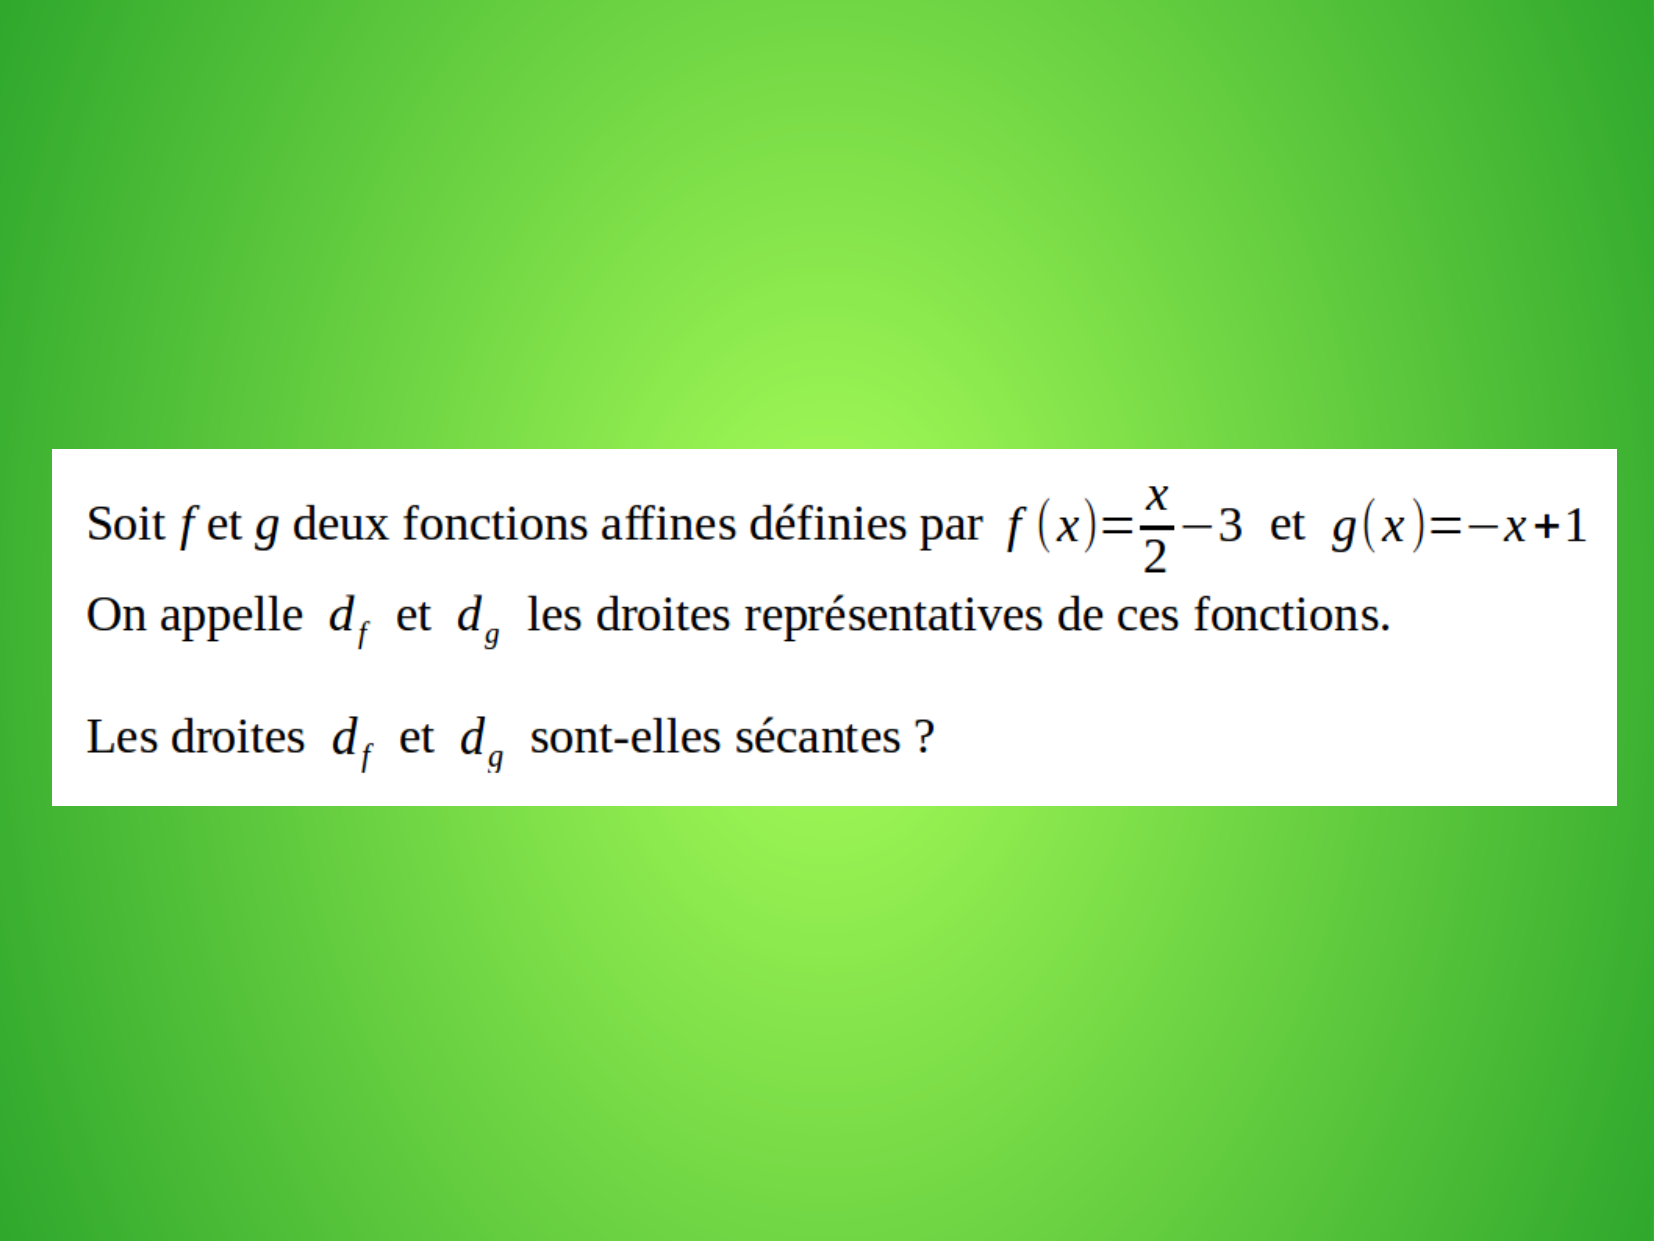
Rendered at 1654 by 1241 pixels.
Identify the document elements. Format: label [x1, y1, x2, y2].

picture [52, 449, 1617, 806]
